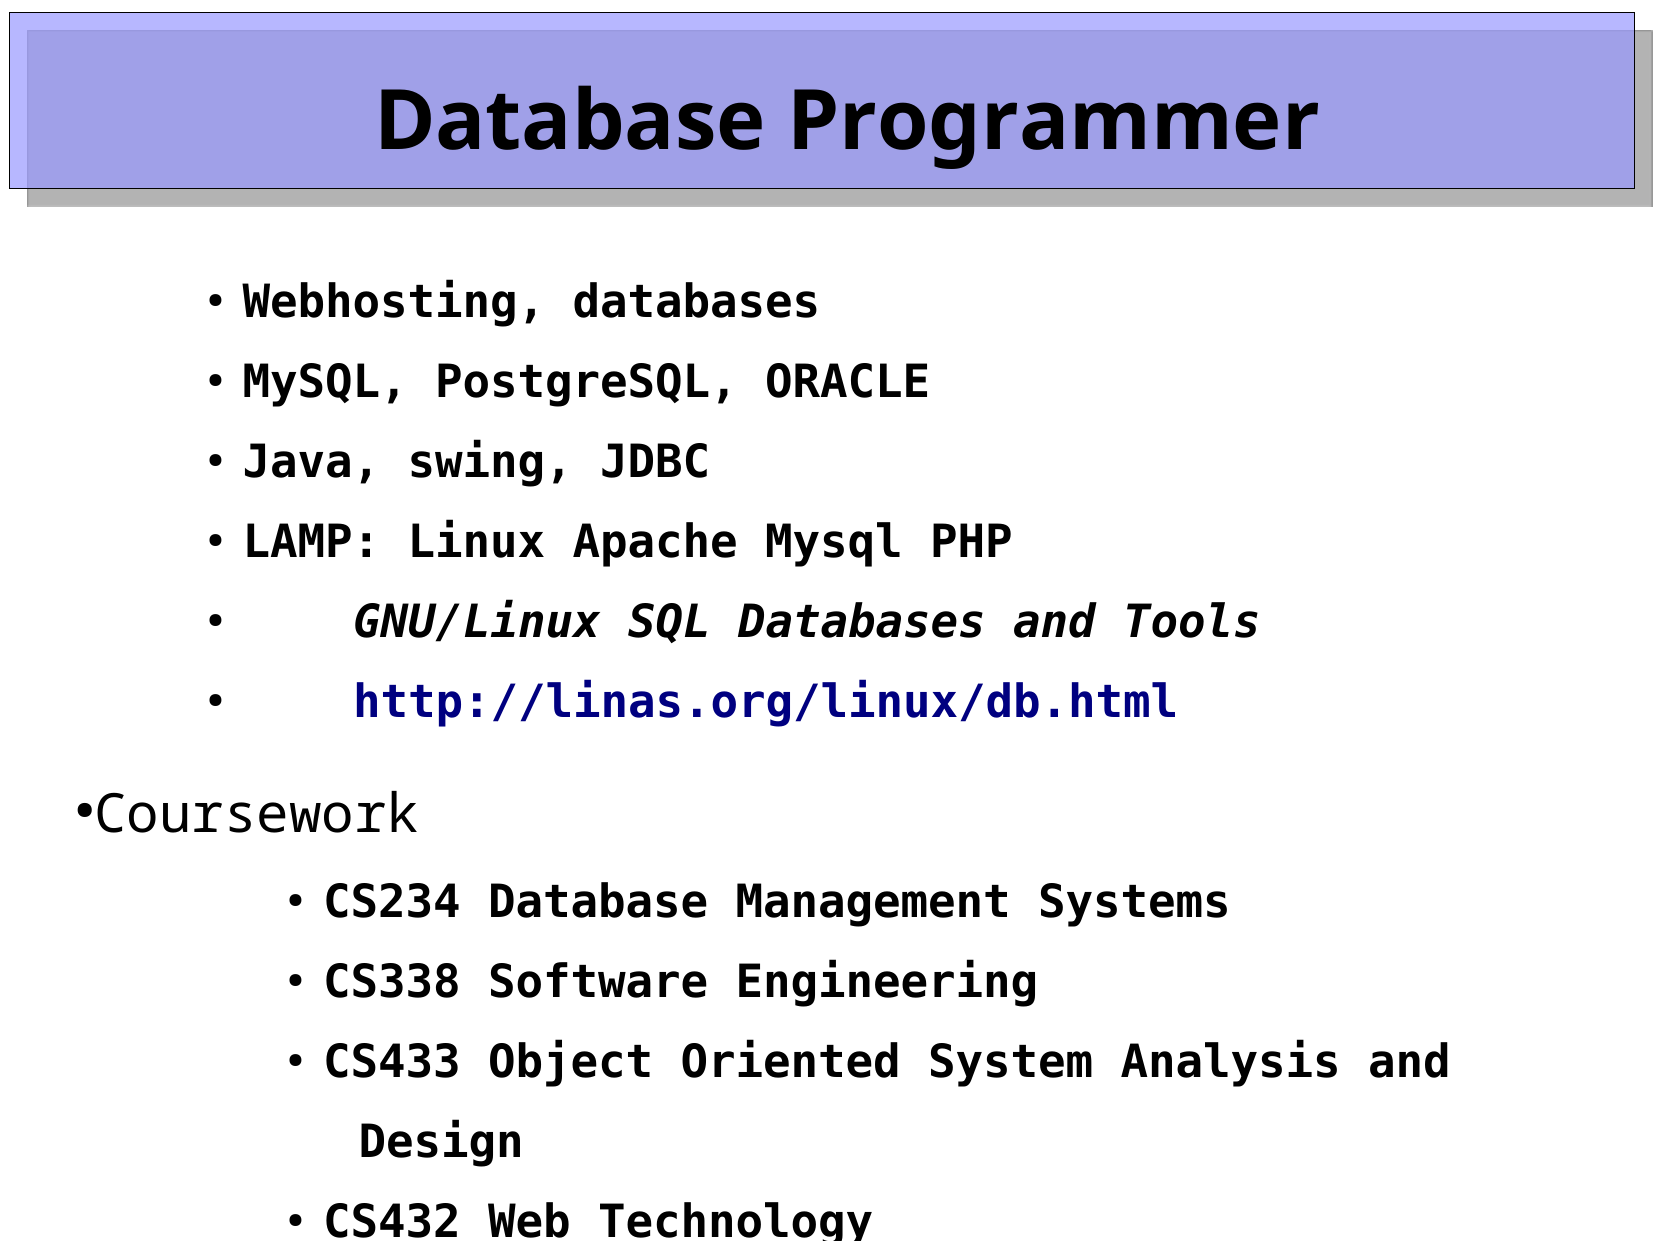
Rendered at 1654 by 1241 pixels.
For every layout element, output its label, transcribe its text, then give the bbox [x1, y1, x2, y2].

text_box Webhosting, databases MySQL, PostgreSQL, ORACLE Java, swing, JDBC LAMP: Linux Apache Mysql PHP GNU/Linux SQL Databases and Tools http://linas.org/linux/db.html [136, 248, 1407, 737]
text_box Coursework CS234 Database Management Systems CS338 Software Engineering CS433 Object Oriented System Analysis and Design CS432 Web Technology [75, 737, 1572, 1157]
text_box [9, 12, 1635, 189]
text_box Database Programmer [315, 60, 1380, 168]
